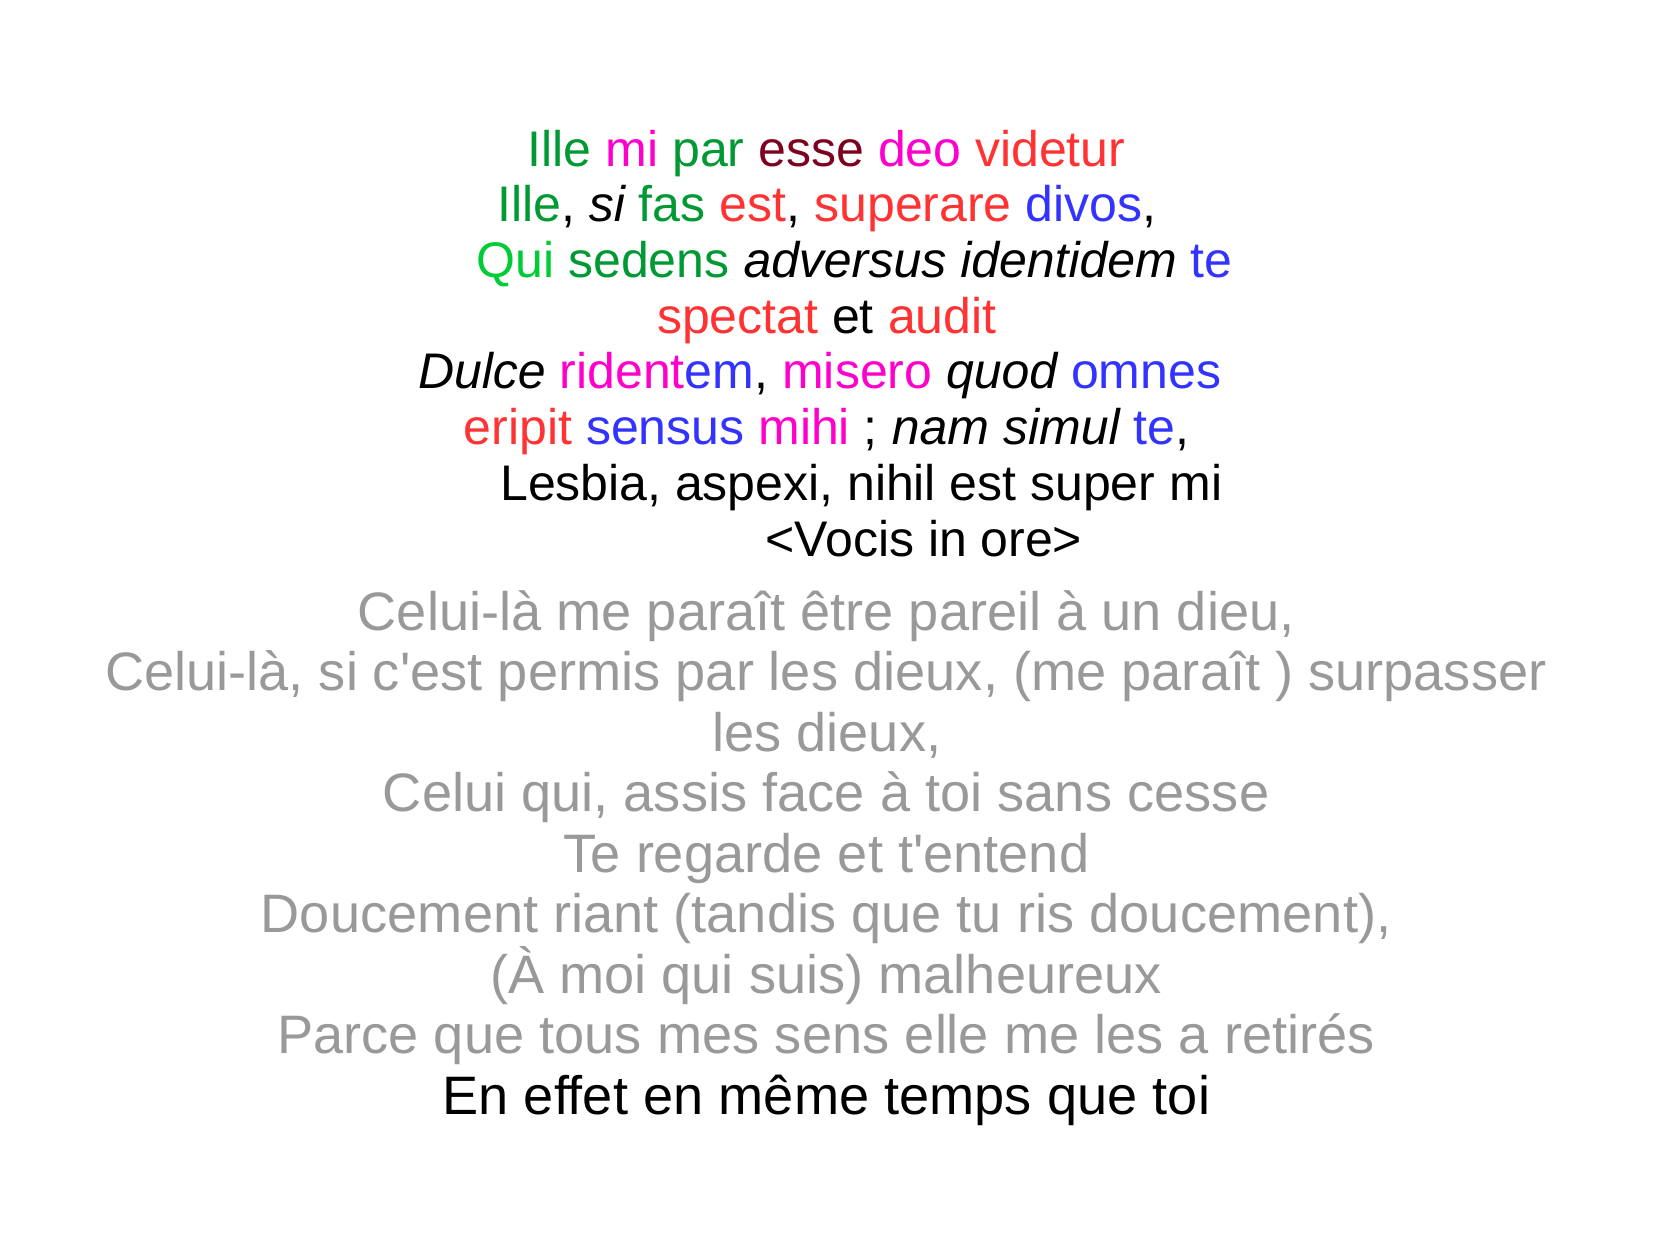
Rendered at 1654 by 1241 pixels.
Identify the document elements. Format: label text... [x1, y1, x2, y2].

title Ille mi par esse deo videtur Ille, si fas est, superare divos, Qui sedens adversus identidem te spectat et audit Dulce ridentem, misero quod omnes eripit sensus mihi ; nam simul te, Lesbia, aspexi, nihil est super mi <Vocis in ore> [82, 49, 1571, 581]
subtitle Celui-là me paraît être pareil à un dieu, Celui-là, si c'est permis par les dieux, (me paraît ) surpasser les dieux, Celui qui, assis face à toi sans cesse Te regarde et t'entend Doucement riant (tandis que tu ris doucement), (À moi qui suis) malheureux Parce que tous mes sens elle me les a retirés En effet en même temps que toi [82, 581, 1571, 1201]
